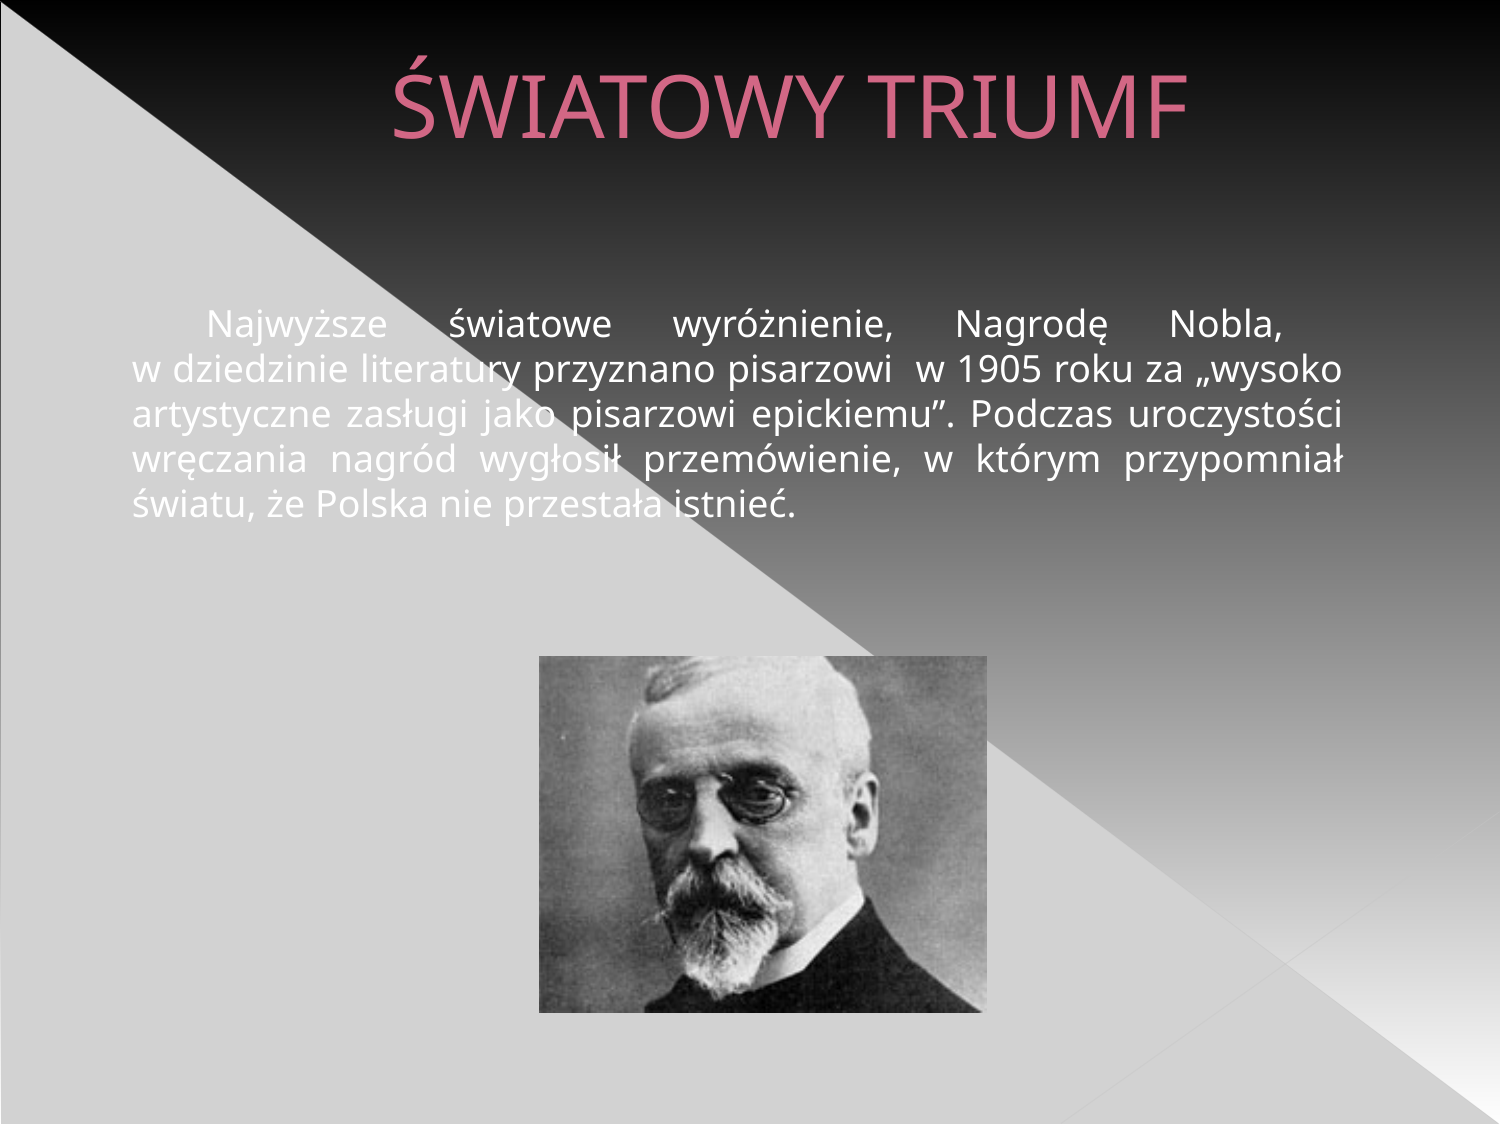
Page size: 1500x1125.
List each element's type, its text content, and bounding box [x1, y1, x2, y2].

text_box Najwyższe światowe wyróżnienie, Nagrodę Nobla, w dziedzinie literatury przyznano pisarzowi w 1905 roku za „wysoko artystyczne zasługi jako pisarzowi epickiemu”. Podczas uroczystości wręczania nagród wygłosił przemówienie, w którym przypomniał światu, że Polska nie przestała istnieć. [117, 292, 1360, 533]
title ŚWIATOWY TRIUMF [75, 43, 1425, 274]
picture [539, 656, 987, 1013]
